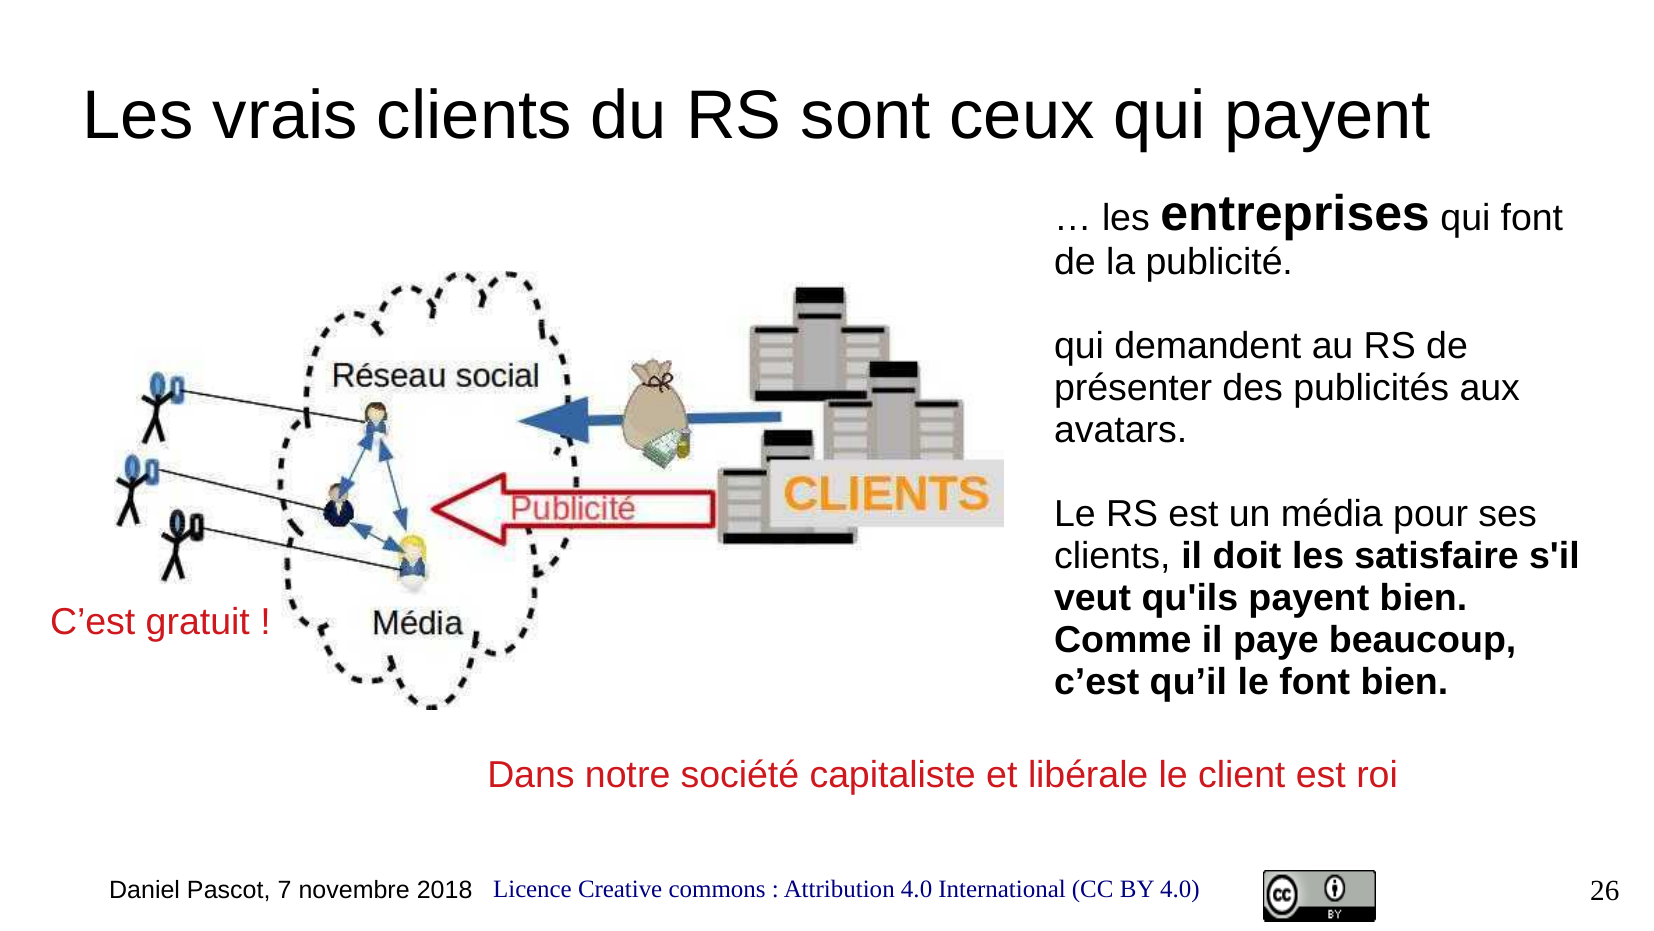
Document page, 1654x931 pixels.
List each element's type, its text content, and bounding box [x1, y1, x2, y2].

text_box C’est gratuit ! [35, 592, 308, 650]
text_box Dans notre société capitaliste et libérale le client est roi [472, 746, 1453, 804]
title Les vrais clients du RS sont ceux qui payent [82, 37, 1571, 193]
text_box … les entreprises qui font de la publicité. qui demandent au RS de présenter des publicités aux avatars. Le RS est un média pour ses clients, il doit les satisfaire s'il veut qu'ils payent bien. Comme il paye beaucoup, c’est qu’il le font bien. [1039, 177, 1626, 710]
picture [114, 271, 1004, 710]
picture [1263, 870, 1376, 922]
